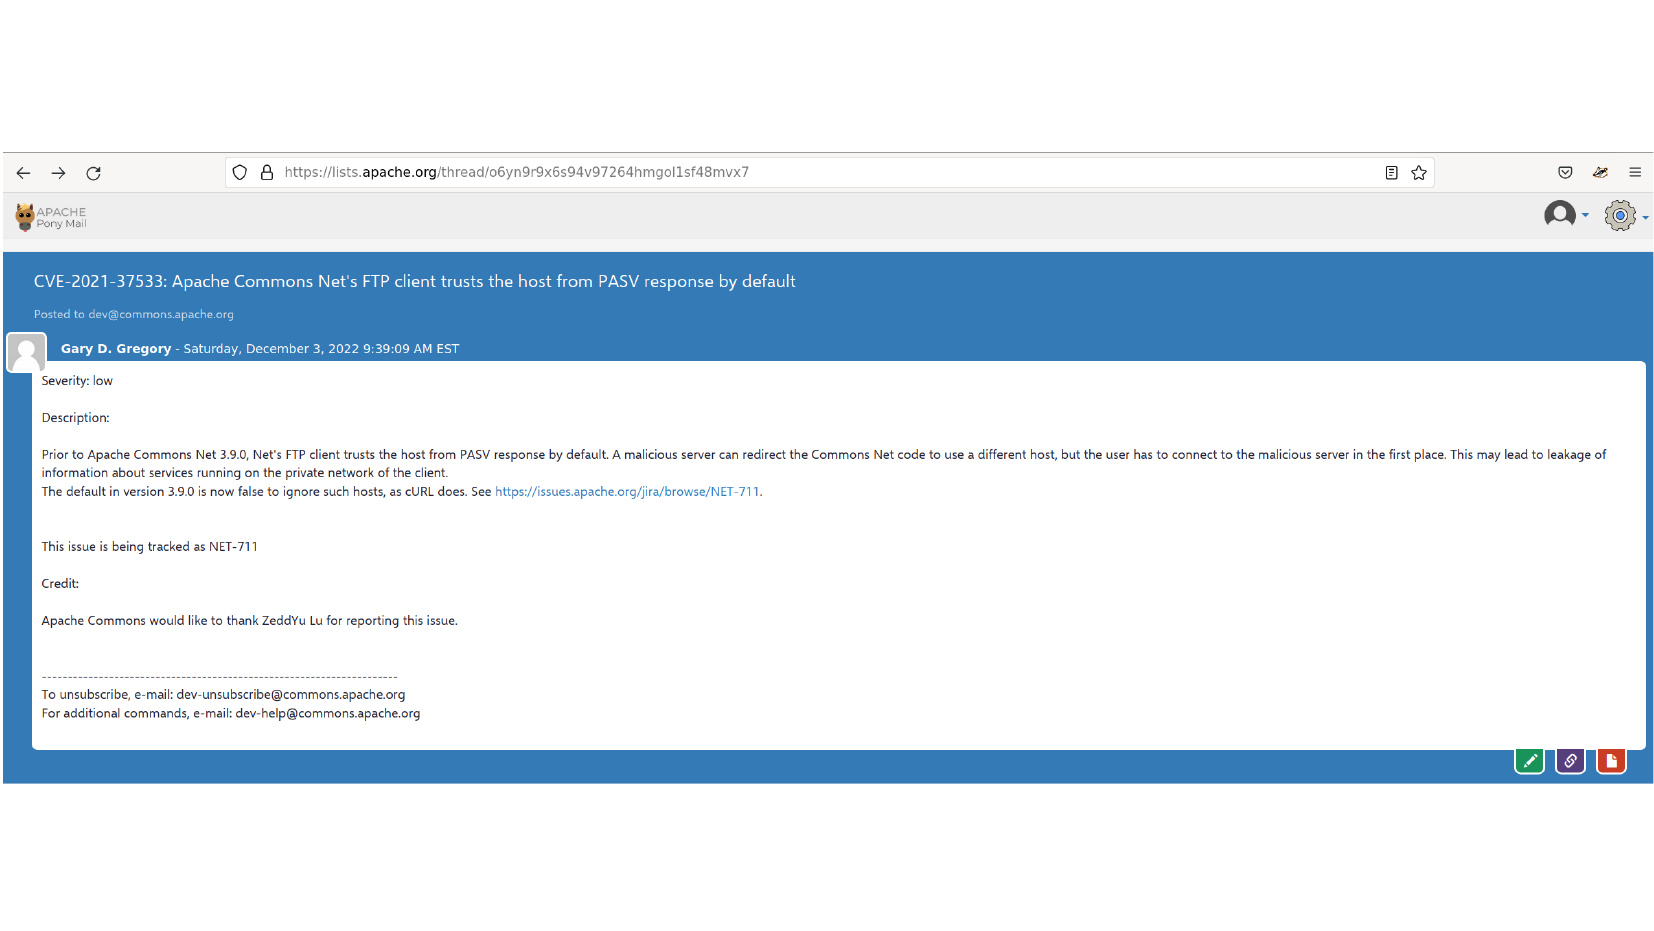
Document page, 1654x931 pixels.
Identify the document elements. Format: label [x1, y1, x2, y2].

picture [3, 152, 1654, 784]
